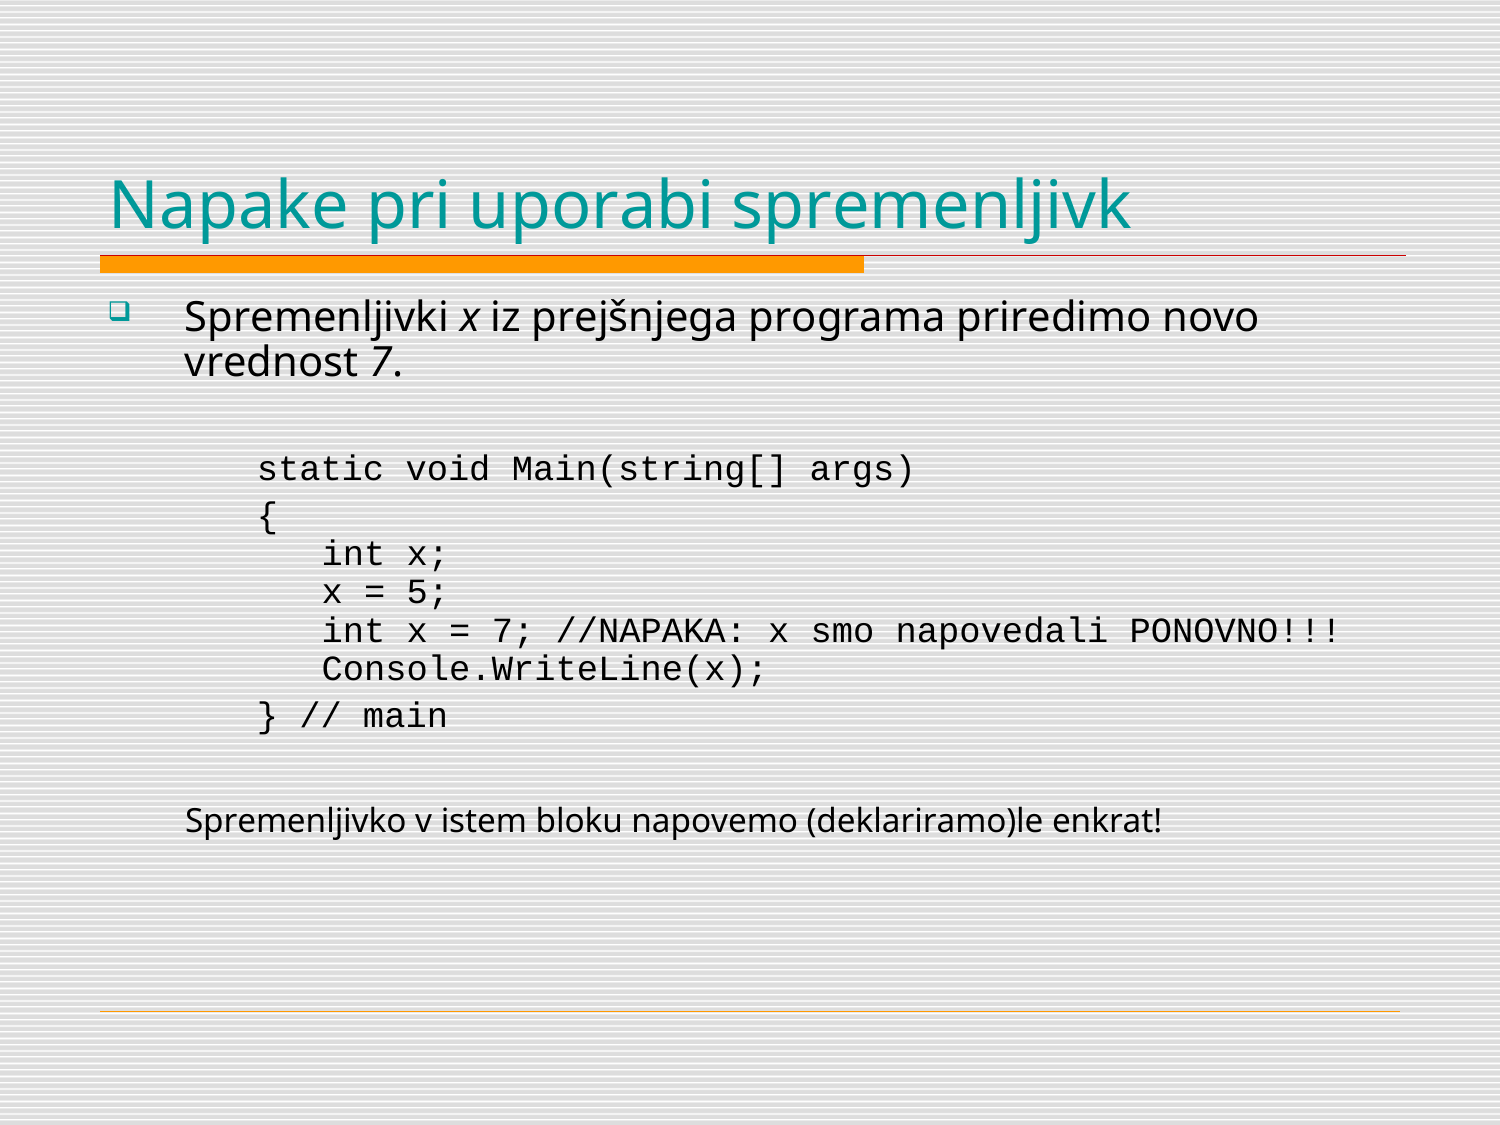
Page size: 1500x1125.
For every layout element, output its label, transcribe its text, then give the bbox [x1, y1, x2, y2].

picture [0, 0, 1500, 1125]
list Spremenljivki x iz prejšnjega programa priredimo novo vrednost 7. static void Main(string[] args) { int x; x = 5; int x = 7; //NAPAKA: x smo napovedali PONOVNO!!! Console.WriteLine(x); } // main Spremenljivko v istem bloku napovemo (deklariramo)le enkrat! [92, 287, 1406, 988]
title Napake pri uporabi spremenljivk [94, 49, 1407, 250]
